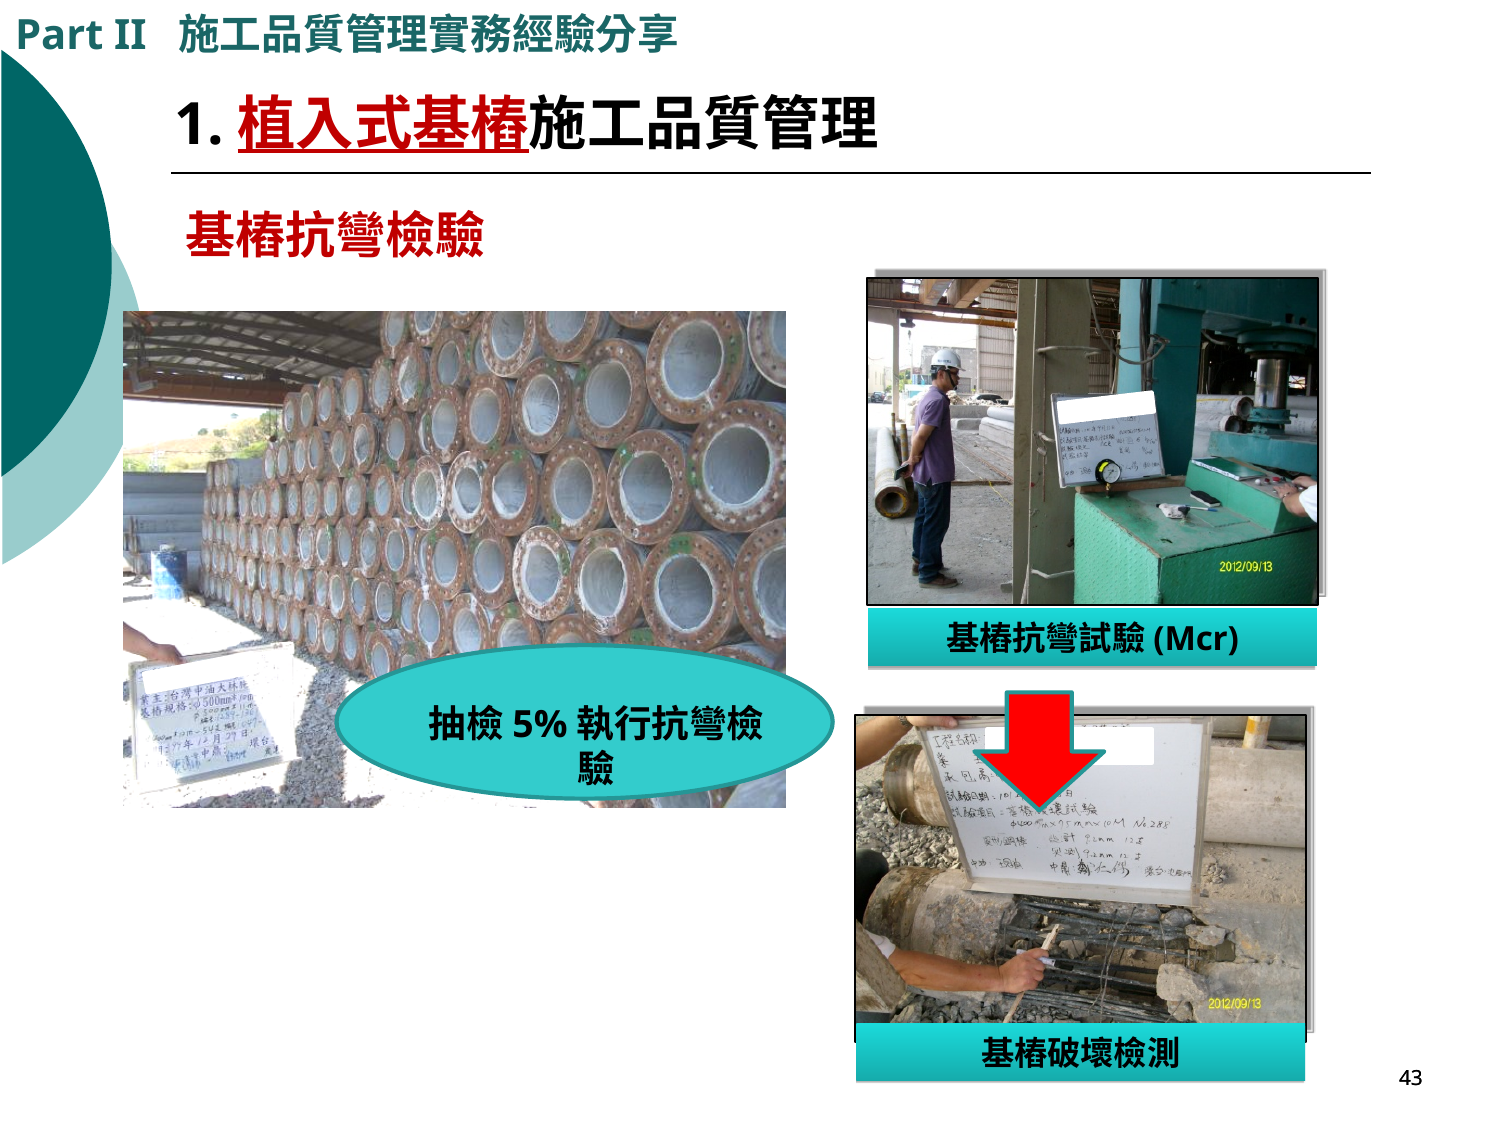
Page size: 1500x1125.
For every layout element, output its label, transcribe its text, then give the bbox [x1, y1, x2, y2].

text_box 抽檢5%執行抗彎檢驗 [395, 692, 798, 798]
text_box [974, 692, 1152, 811]
text_box 基樁抗彎檢驗 [171, 196, 1247, 272]
text_box 基樁抗彎試驗(Mcr) [868, 608, 1317, 666]
picture [123, 311, 786, 808]
text_box 1.植入式基樁施工品質管理 [159, 70, 1376, 173]
text_box 基樁破壞檢測 [856, 1023, 1306, 1081]
picture [856, 716, 1306, 1023]
text_box Part II 施工品質管理實務經驗分享 [0, 0, 727, 67]
text_box [1058, 392, 1154, 423]
text_box [336, 645, 833, 772]
text_box [143, 652, 256, 693]
picture [868, 278, 1317, 604]
